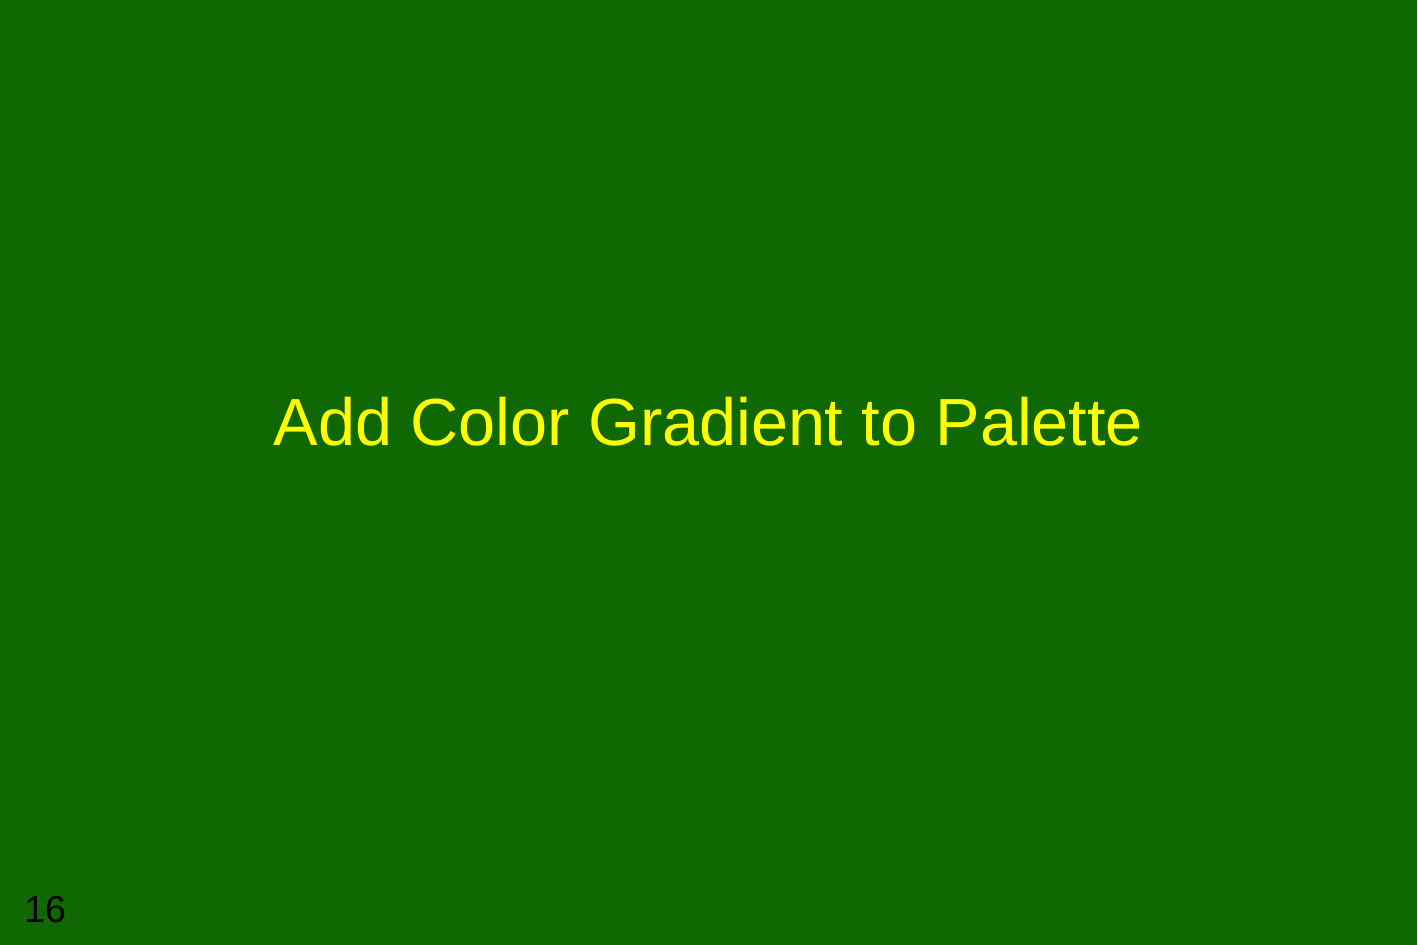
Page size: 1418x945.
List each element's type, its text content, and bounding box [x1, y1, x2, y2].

subtitle Add Color Gradient to Palette [44, 289, 1374, 556]
